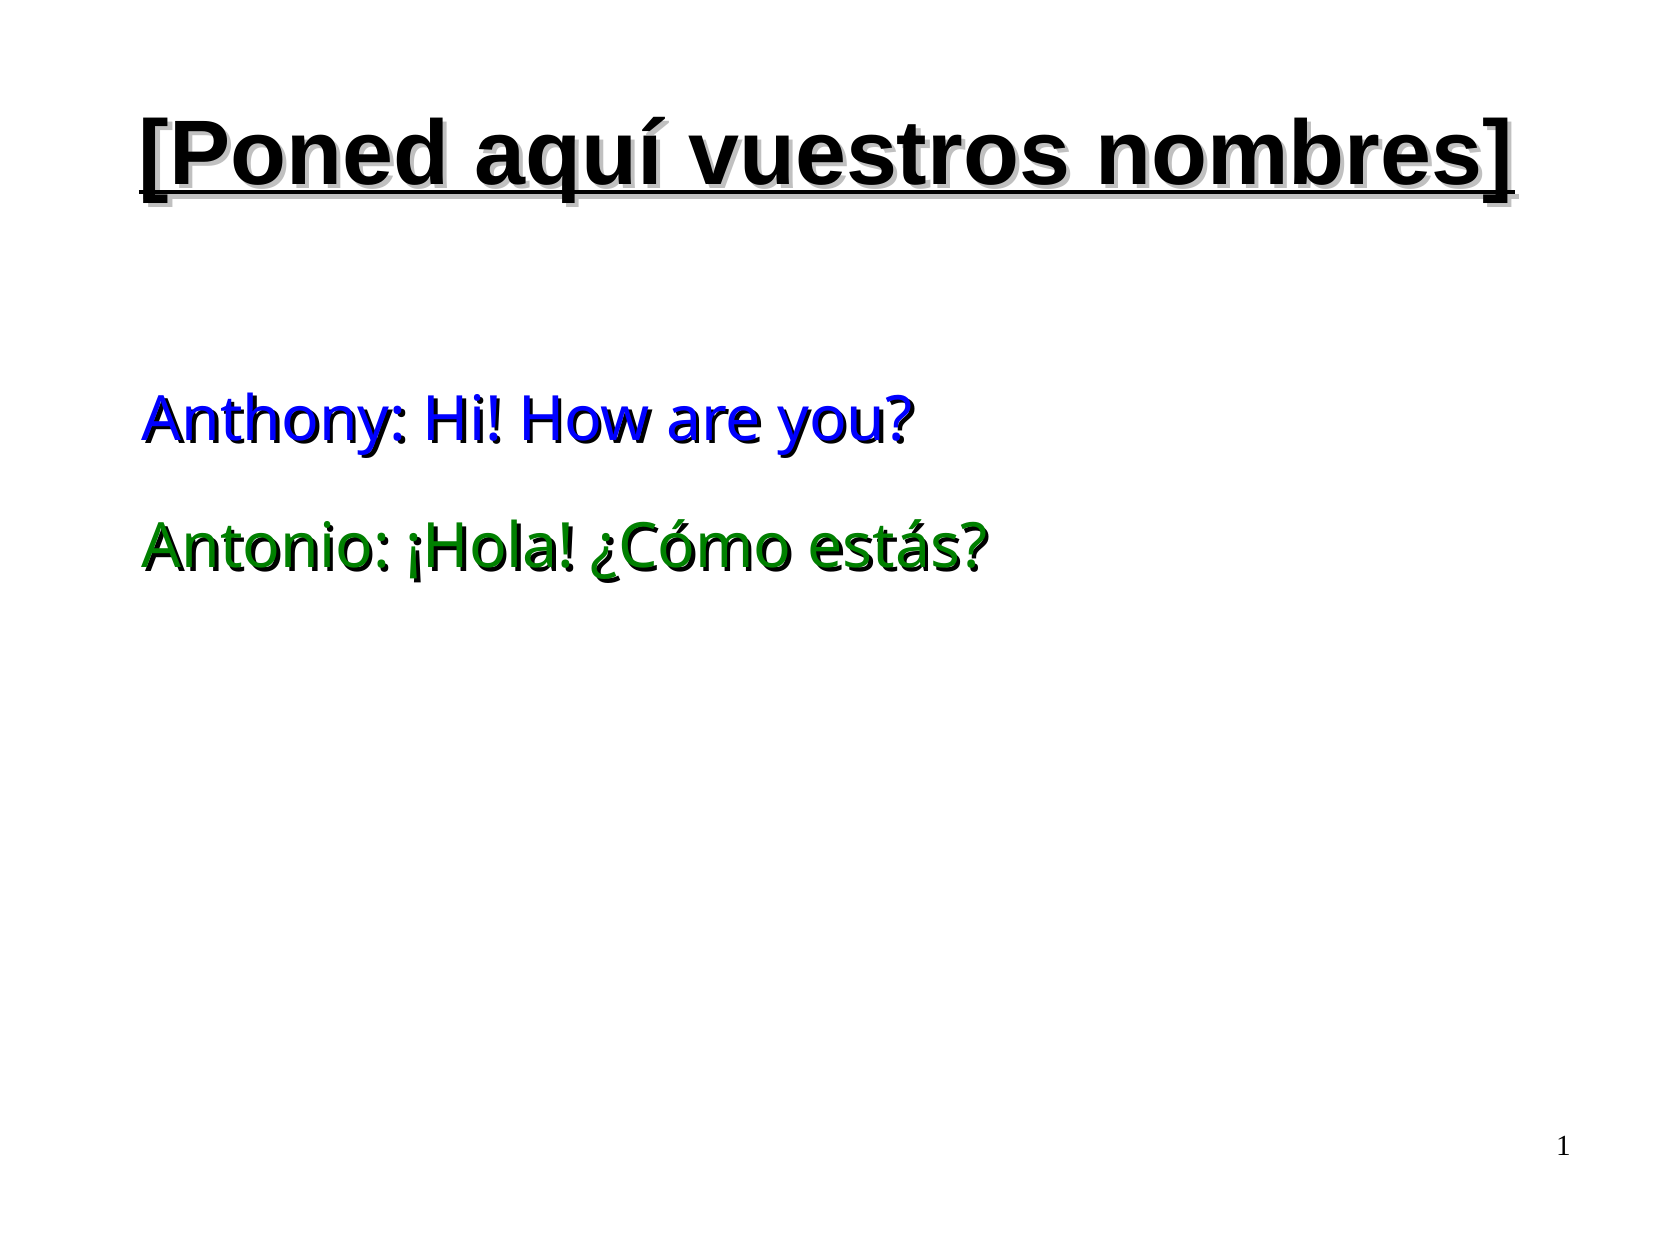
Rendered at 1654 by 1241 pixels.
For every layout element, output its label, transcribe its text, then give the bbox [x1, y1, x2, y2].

subtitle Anthony: Hi! How are you? Antonio: ¡Hola! ¿Cómo estás? [82, 290, 1538, 1010]
title [Poned aquí vuestros nombres] [82, 49, 1571, 257]
